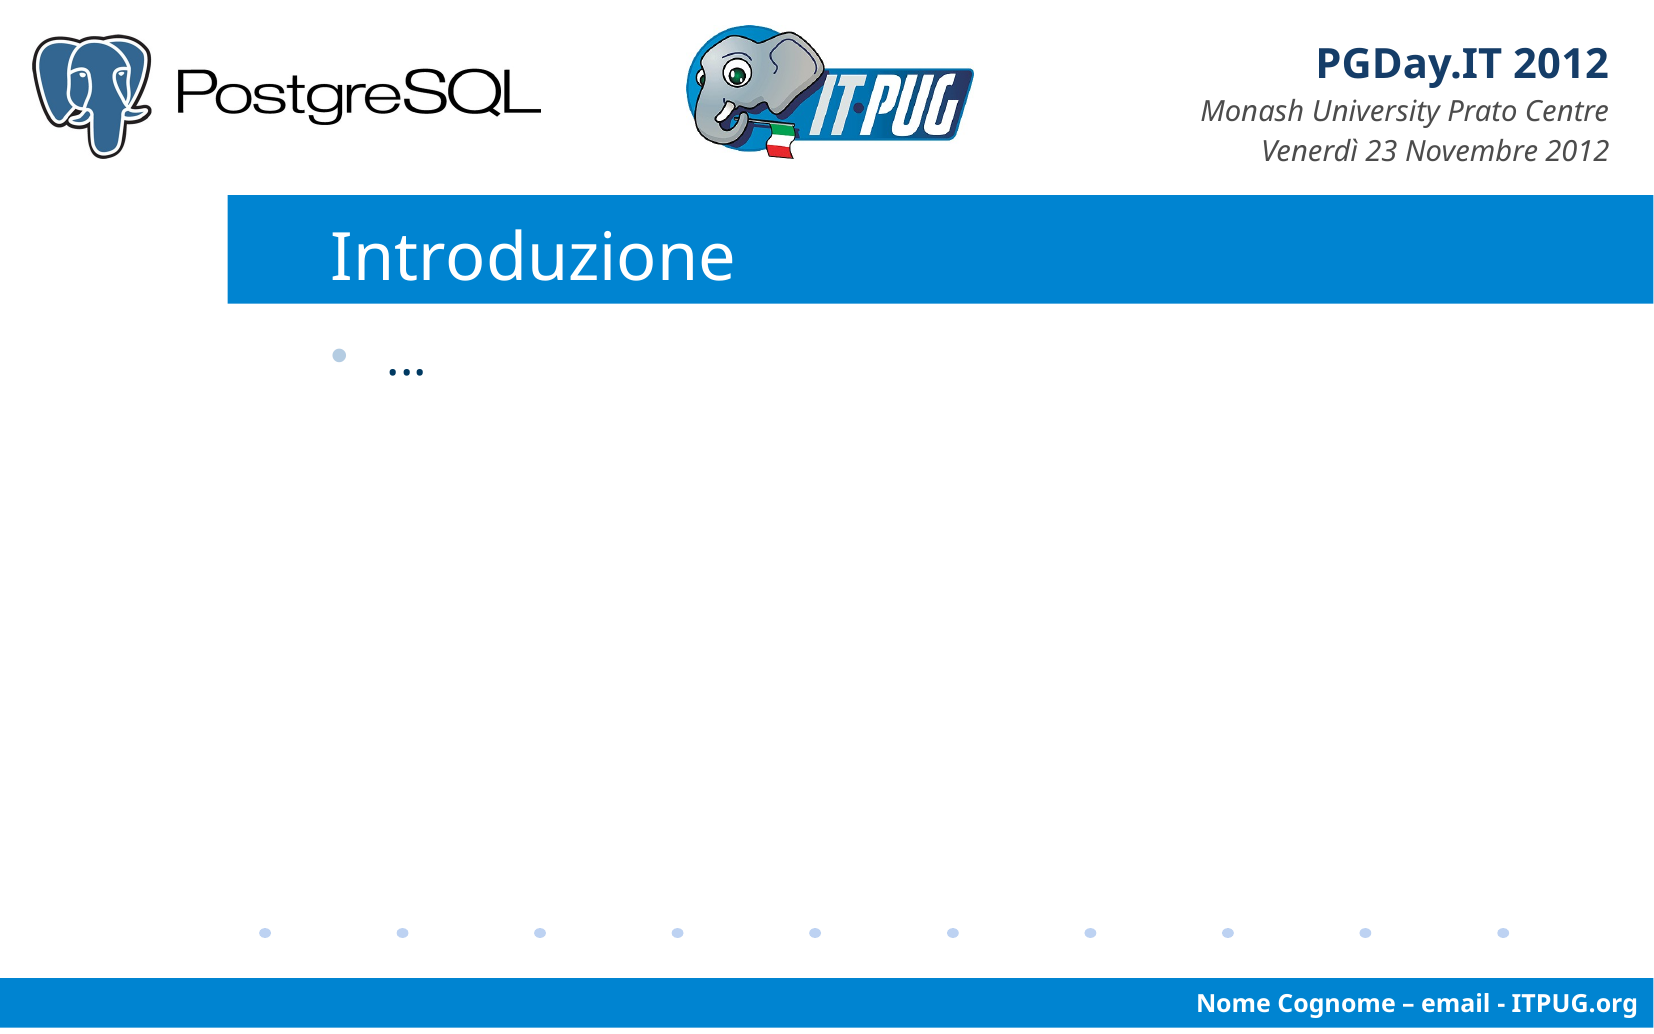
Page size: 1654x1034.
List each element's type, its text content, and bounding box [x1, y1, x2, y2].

title Introduzione [330, 206, 1654, 304]
picture [32, 34, 541, 159]
picture [686, 25, 974, 159]
list ... [330, 321, 1626, 916]
picture [686, 25, 744, 83]
